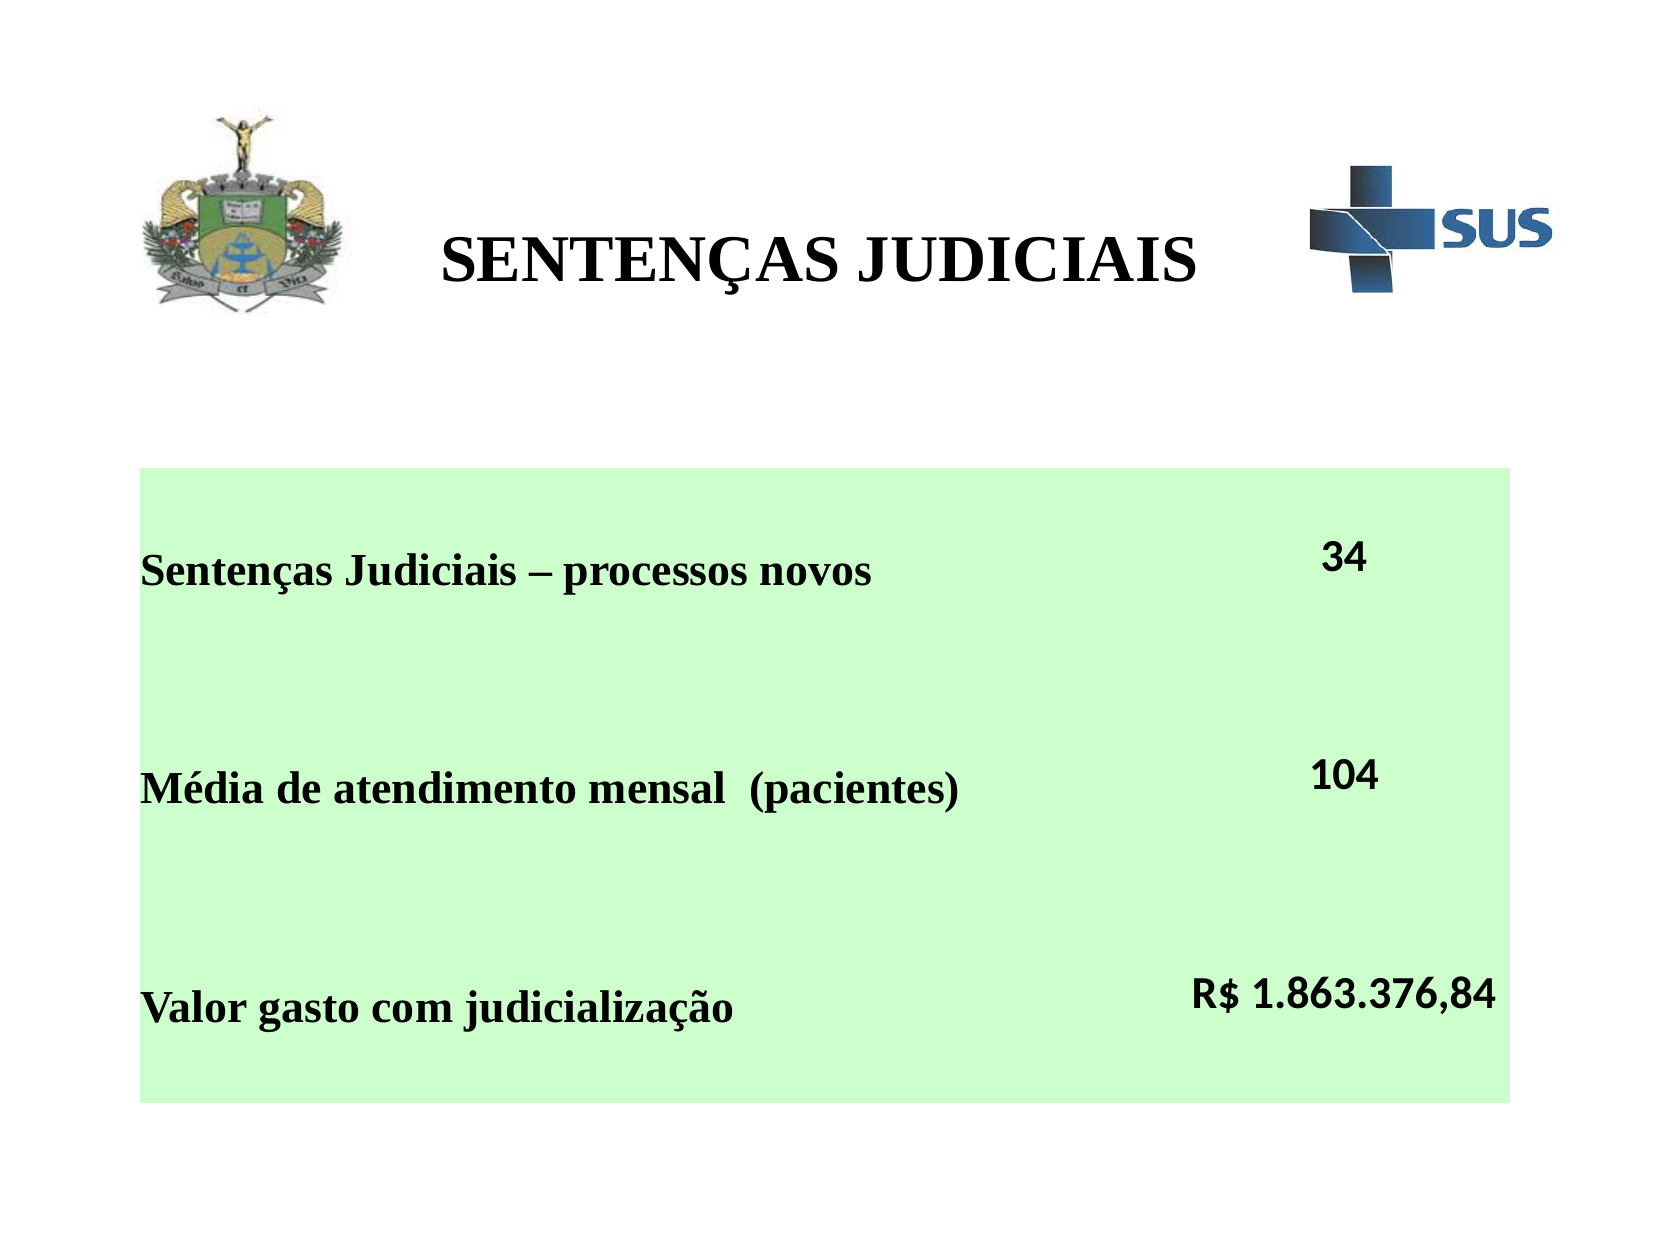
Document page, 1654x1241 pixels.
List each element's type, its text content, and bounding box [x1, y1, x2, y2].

table_header 34 [1178, 468, 1510, 687]
table_cell Valor gasto com judicialização [140, 906, 1178, 1103]
table_cell R$ 1.863.376,84 [1178, 906, 1510, 1103]
table_cell 104 [1178, 687, 1510, 906]
picture [1309, 165, 1560, 293]
text_box SENTENÇAS JUDICIAIS [425, 177, 1241, 304]
table_cell Média de atendimento mensal (pacientes) [140, 687, 1178, 906]
table_header Sentenças Judiciais – processos novos [140, 468, 1178, 687]
picture [129, 106, 355, 331]
